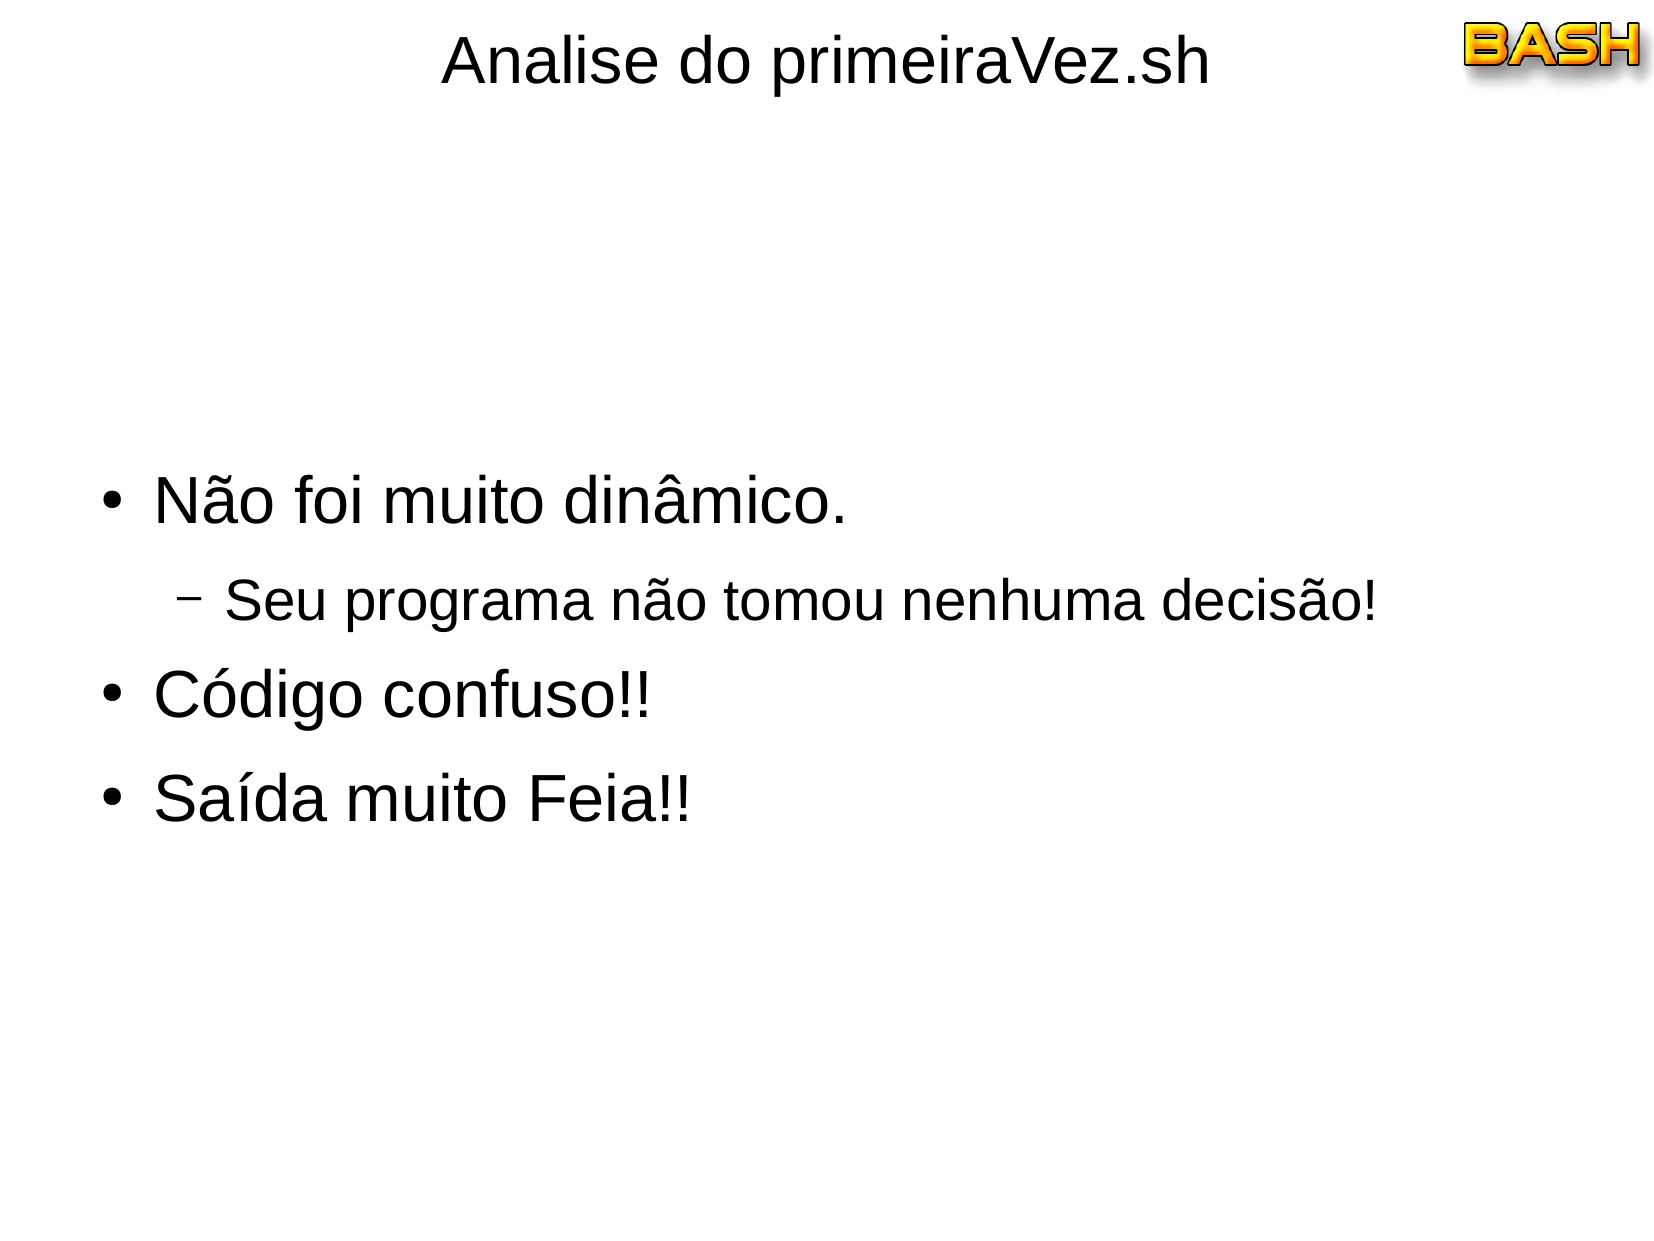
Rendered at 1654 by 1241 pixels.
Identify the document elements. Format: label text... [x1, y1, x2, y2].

title Analise do primeiraVez.sh [82, 22, 1571, 98]
picture [1450, 0, 1654, 96]
list Não foi muito dinâmico. Seu programa não tomou nenhuma decisão! Código confuso!! Saída muito Feia!! [82, 463, 1571, 836]
